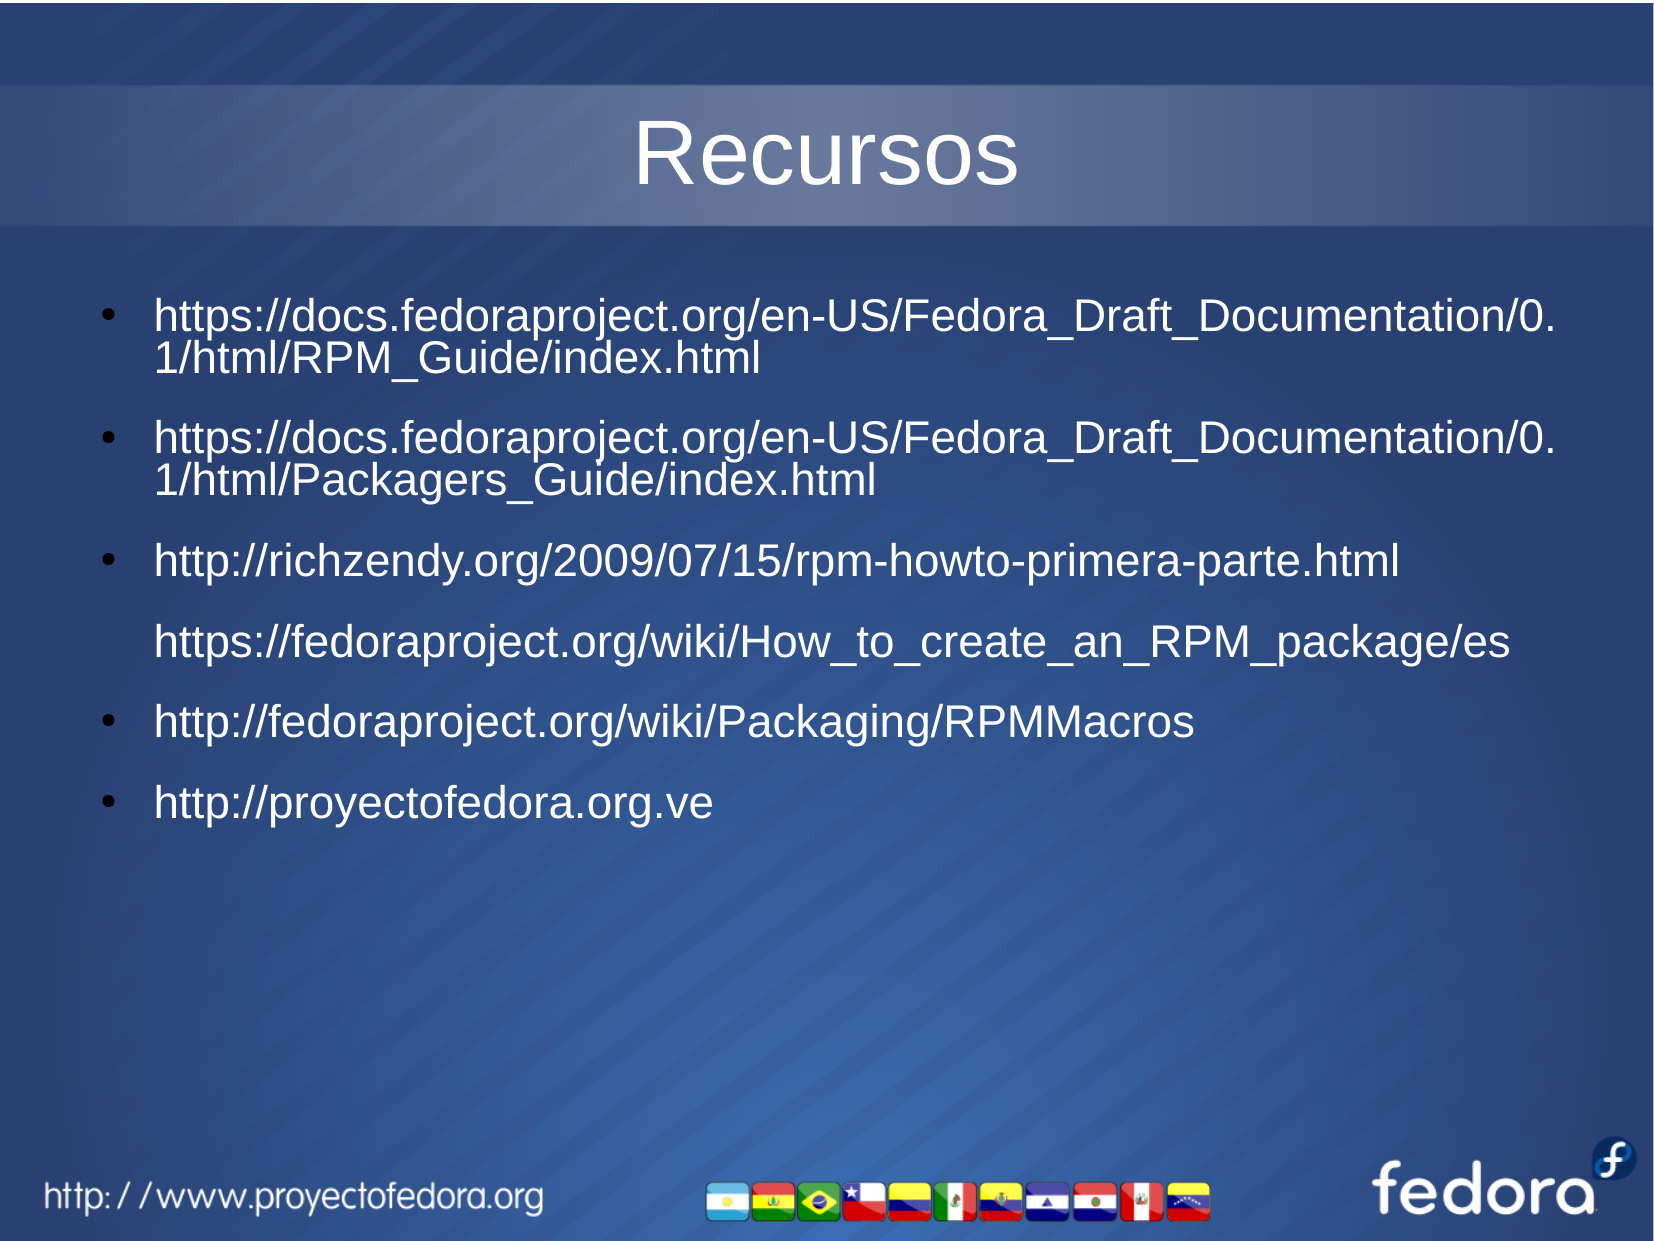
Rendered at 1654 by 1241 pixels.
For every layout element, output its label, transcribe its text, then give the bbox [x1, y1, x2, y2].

picture [0, 3, 1654, 1241]
list https://docs.fedoraproject.org/en-US/Fedora_Draft_Documentation/0.1/html/RPM_Guide/index.html https://docs.fedoraproject.org/en-US/Fedora_Draft_Documentation/0.1/html/Packagers_Guide/index.html http://richzendy.org/2009/07/15/rpm-howto-primera-parte.html https://fedoraproject.org/wiki/How_to_create_an_RPM_package/es http://fedoraproject.org/wiki/Packaging/RPMMacros http://proyectofedora.org.ve [82, 290, 1571, 1094]
title Recursos [82, 49, 1571, 257]
